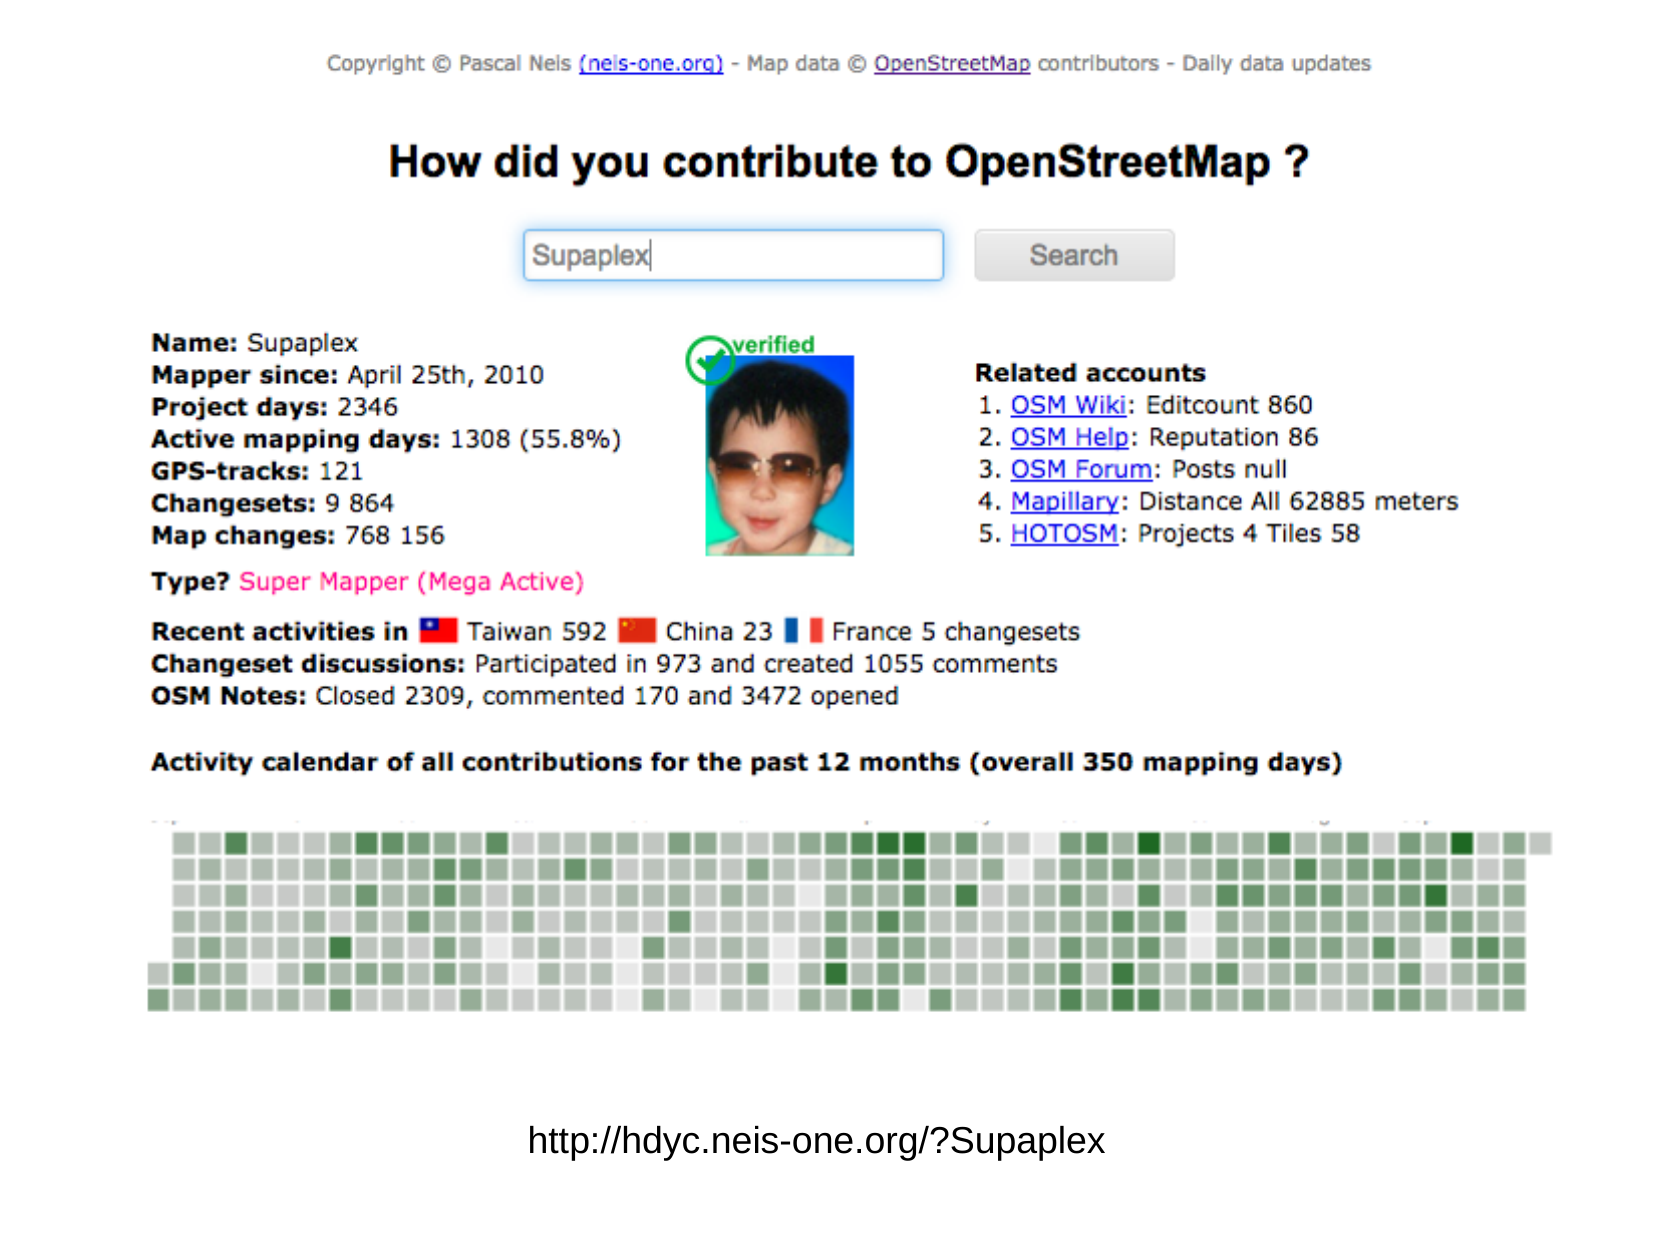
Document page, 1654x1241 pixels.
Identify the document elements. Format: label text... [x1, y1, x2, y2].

picture [48, 35, 1605, 1054]
text_box http://hdyc.neis-one.org/?Supaplex [512, 1112, 1123, 1170]
